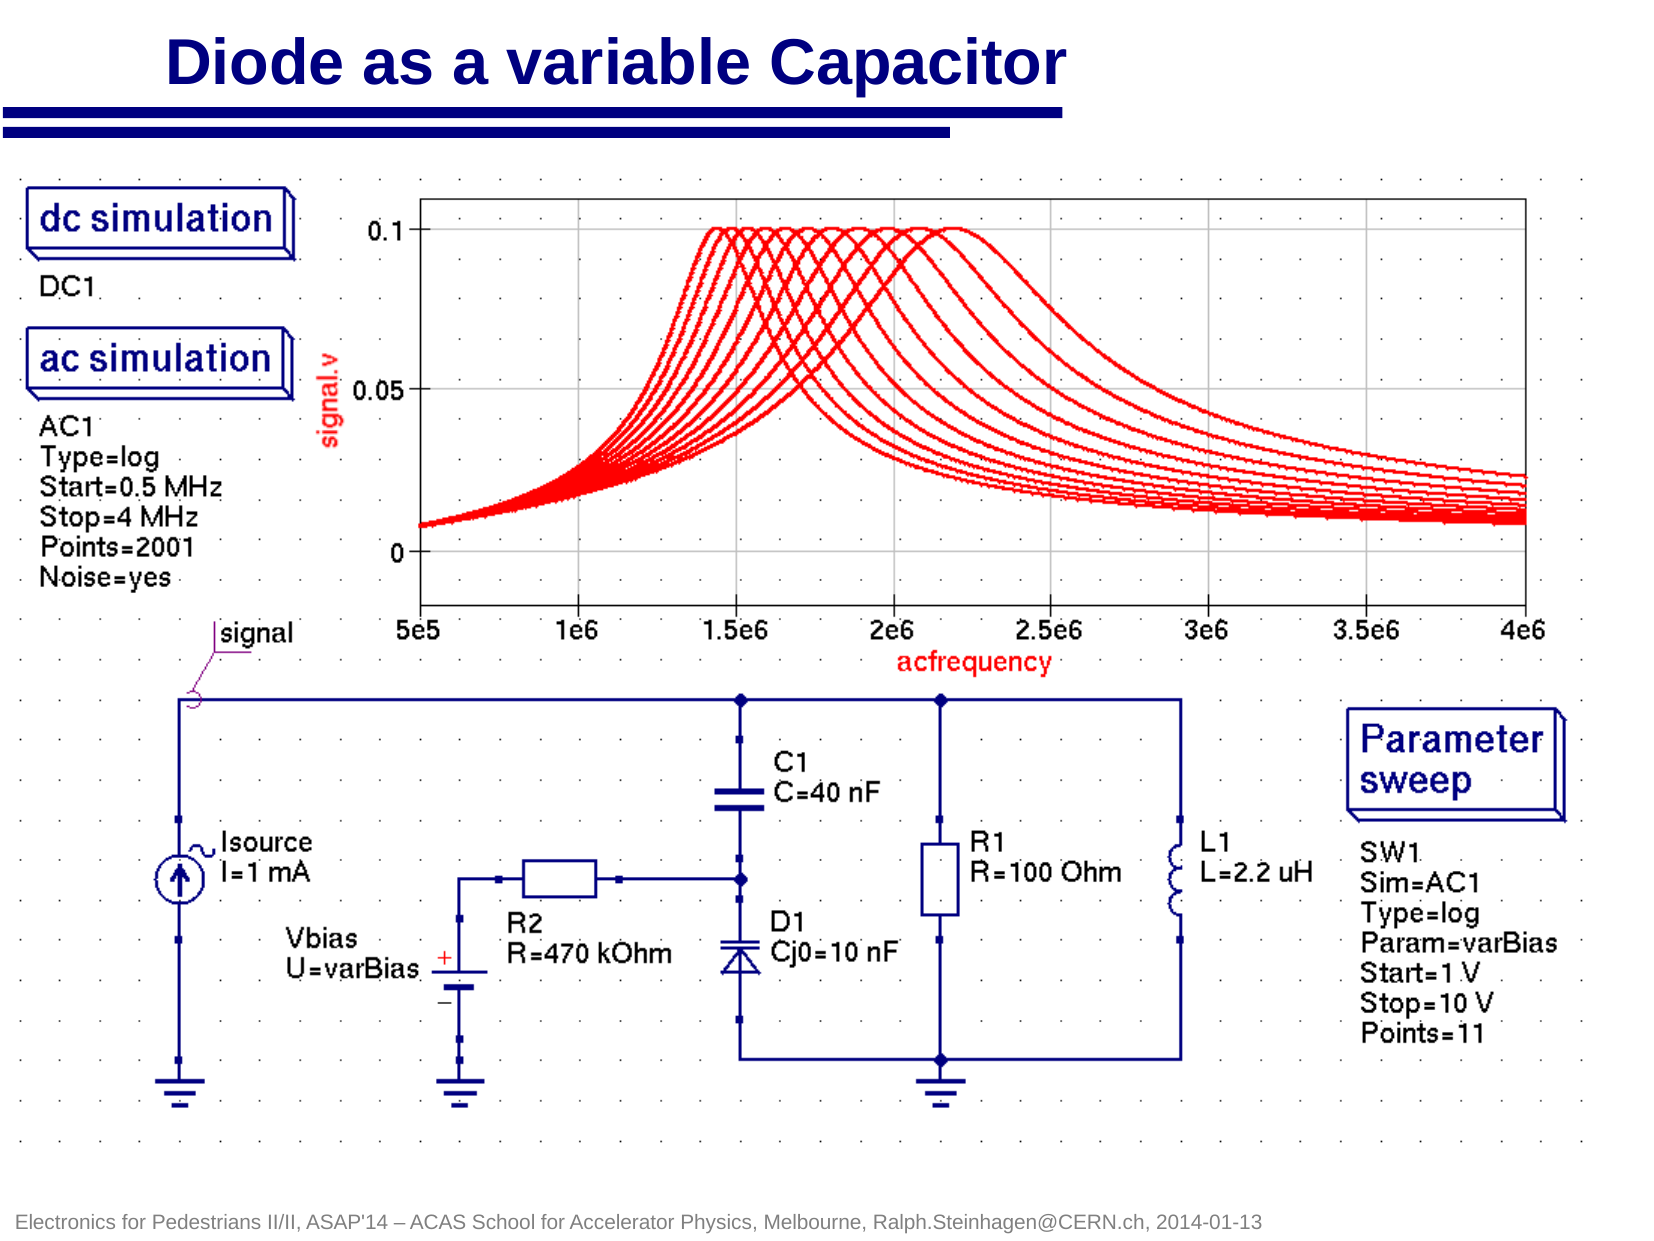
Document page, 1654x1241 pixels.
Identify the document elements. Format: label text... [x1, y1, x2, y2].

picture [17, 176, 1593, 1147]
title Diode as a variable Capacitor [165, 0, 1323, 124]
